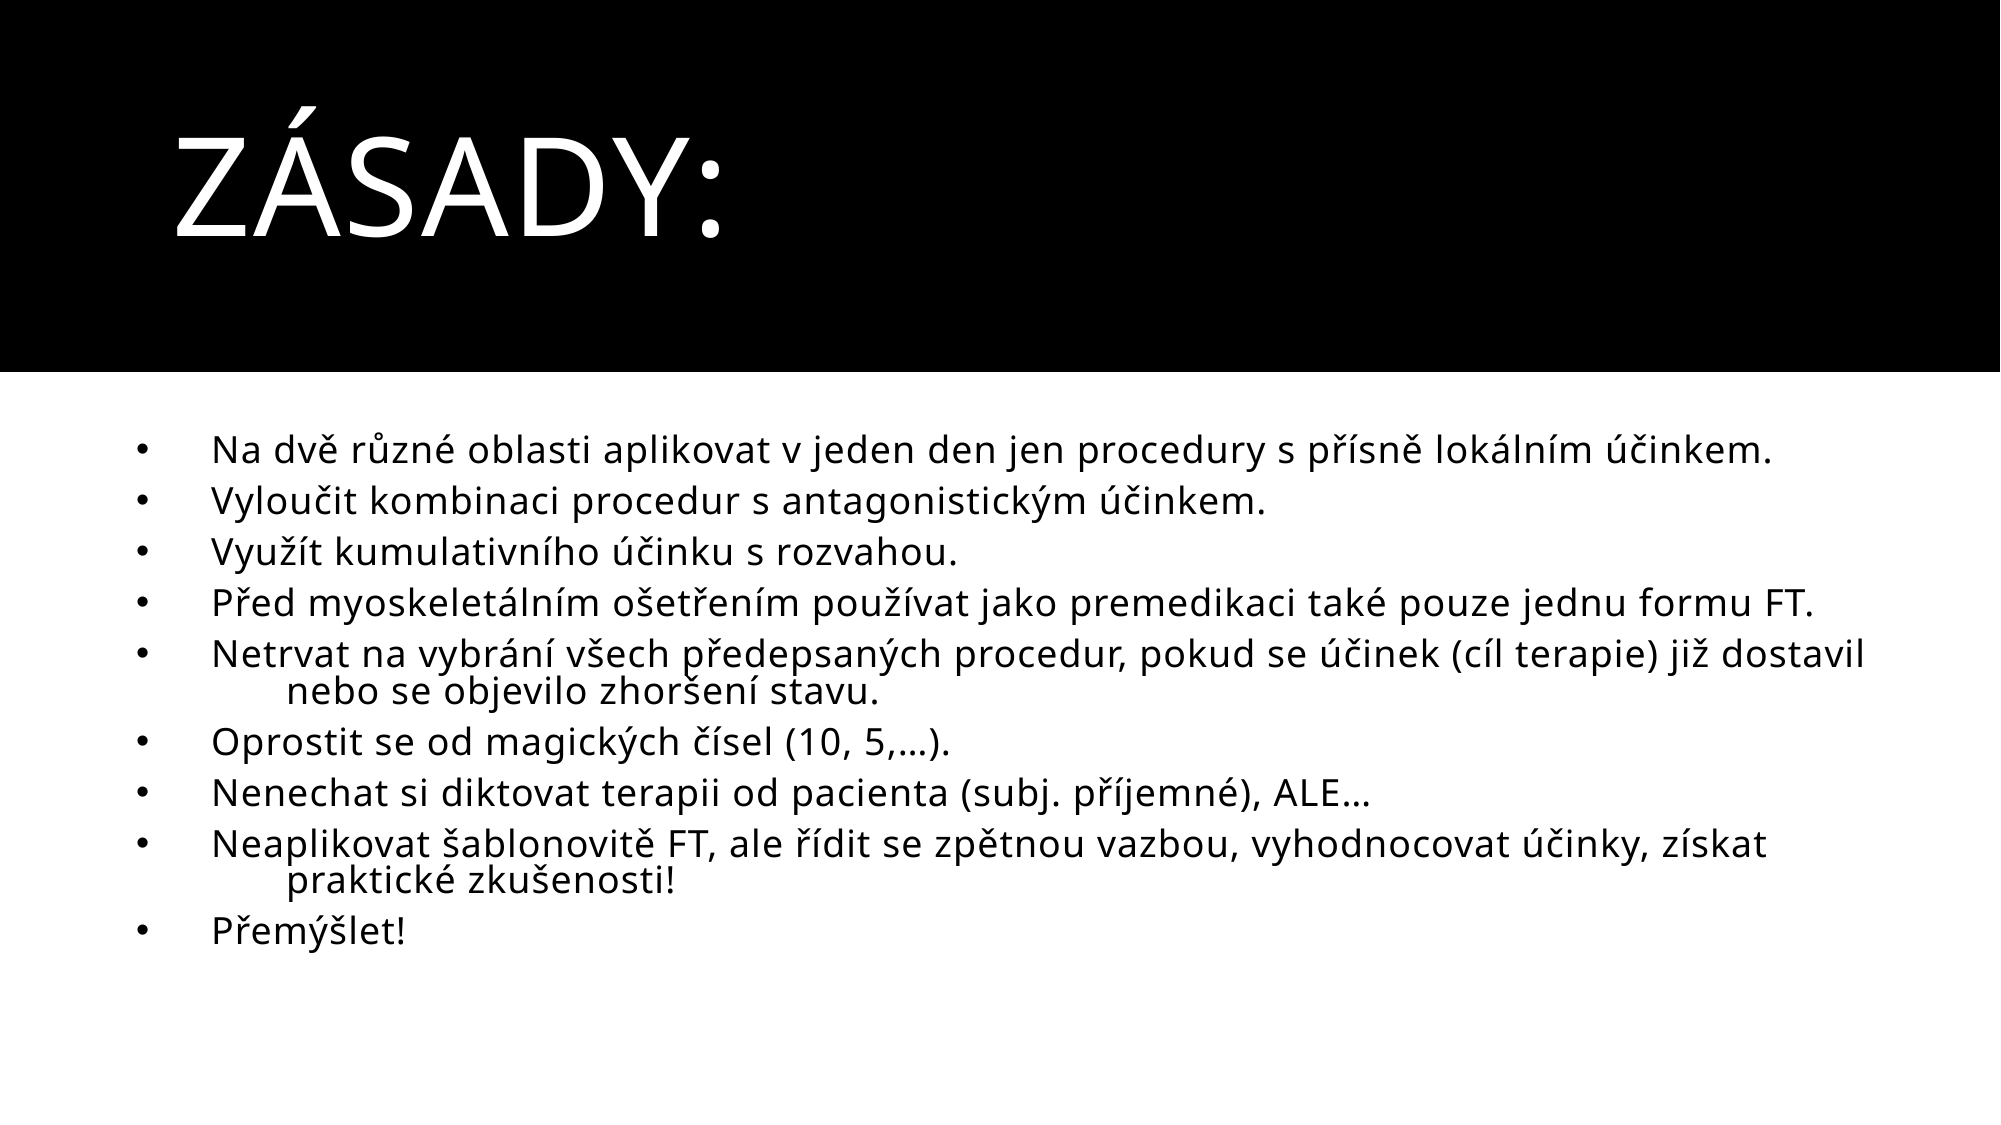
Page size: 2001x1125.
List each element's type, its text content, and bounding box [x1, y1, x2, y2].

list Na dvě různé oblasti aplikovat v jeden den jen procedury s přísně lokálním účinkem. Vyloučit kombinaci procedur s antagonistickým účinkem. Využít kumulativního účinku s rozvahou. Před myoskeletálním ošetřením používat jako premedikaci také pouze jednu formu FT. Netrvat na vybrání všech předepsaných procedur, pokud se účinek (cíl terapie) již dostavil nebo se objevilo zhoršení stavu. Oprostit se od magických čísel (10, 5,…). Nenechat si diktovat terapii od pacienta (subj. příjemné), ALE… Neaplikovat šablonovitě FT, ale řídit se zpětnou vazbou, vyhodnocovat účinky, získat praktické zkušenosti! Přemýšlet! [121, 427, 1958, 1105]
title Zásady: [157, 52, 1842, 332]
